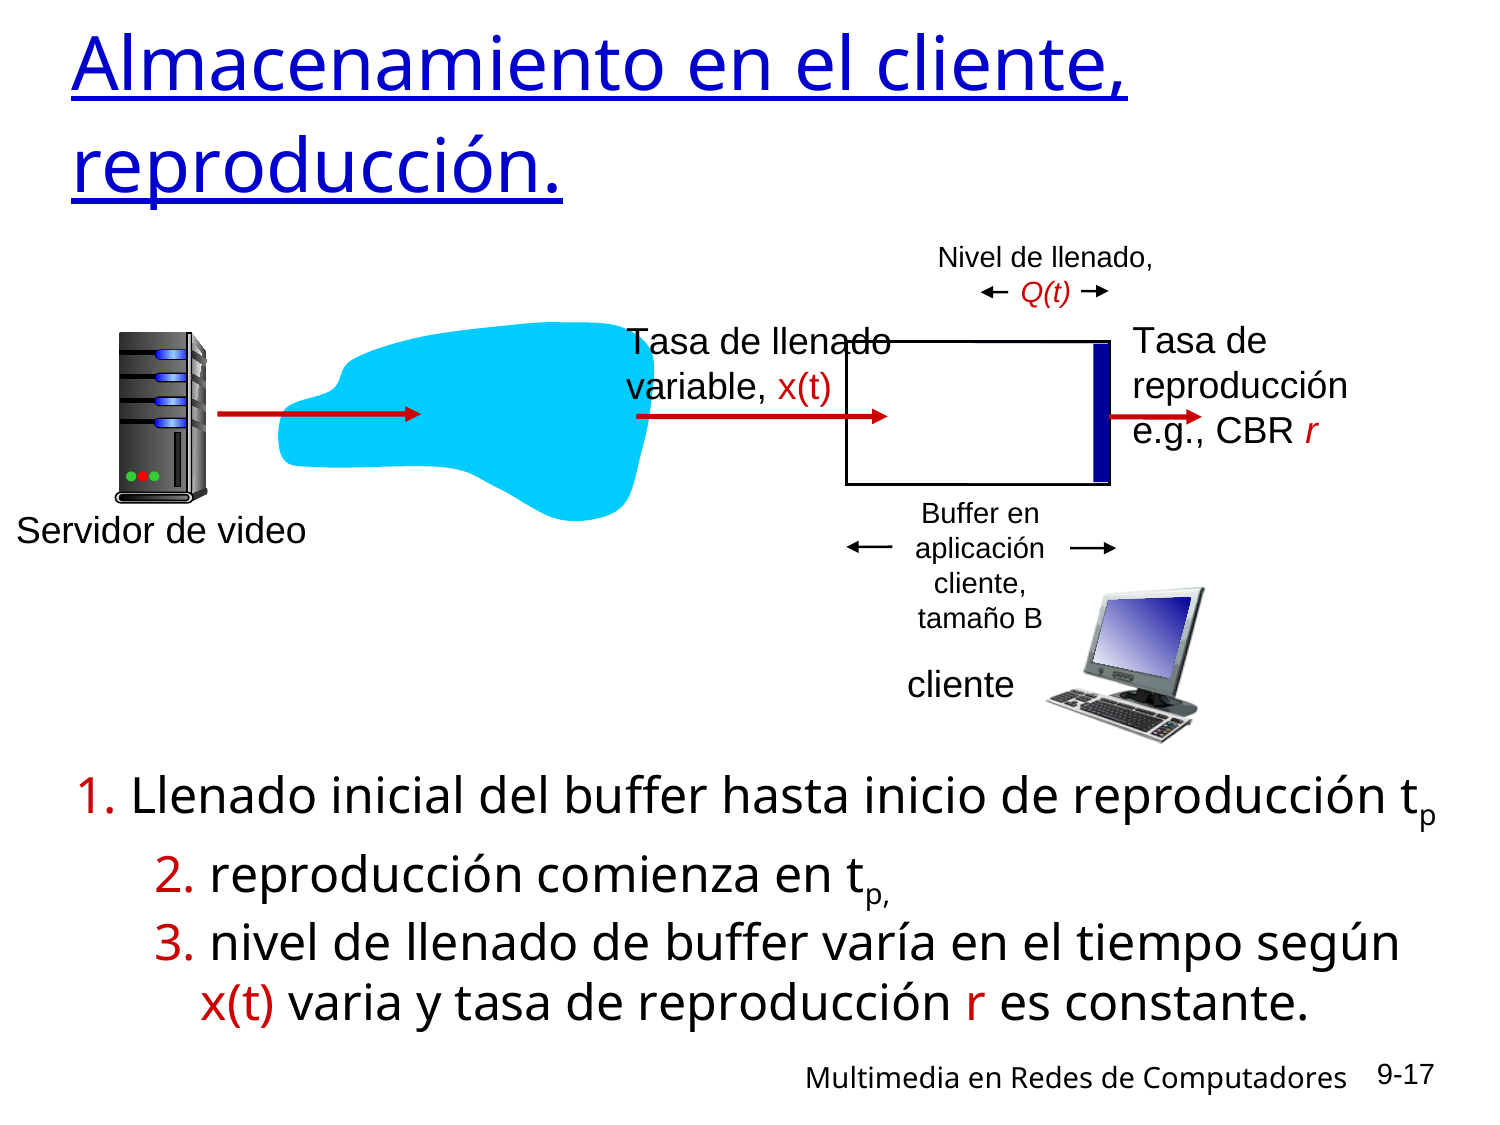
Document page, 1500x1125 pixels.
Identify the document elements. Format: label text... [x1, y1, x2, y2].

text_box Tasa de llenado variable, x(t) [611, 309, 907, 415]
text_box 2. reproducción comienza en tp, 3. nivel de llenado de buffer varía en el tiempo según x(t) varia y tasa de reproducción r es constante. [139, 834, 1456, 1038]
text_box [115, 332, 208, 499]
text_box Tasa de reproducción e.g., CBR r [1117, 308, 1364, 459]
text_box Nivel de llenado, Q(t) [917, 231, 1175, 316]
text_box [1093, 597, 1192, 678]
picture [1007, 580, 1210, 755]
text_box Servidor de video [1, 499, 322, 559]
title Almacenamiento en el cliente, reproducción. [71, 18, 1347, 207]
text_box Buffer en aplicación cliente, tamaño B [844, 486, 1117, 642]
text_box cliente [892, 652, 1030, 713]
text_box [278, 322, 649, 522]
text_box 1. Llenado inicial del buffer hasta inicio de reproducción tp [60, 755, 1452, 839]
text_box [968, 343, 1109, 484]
